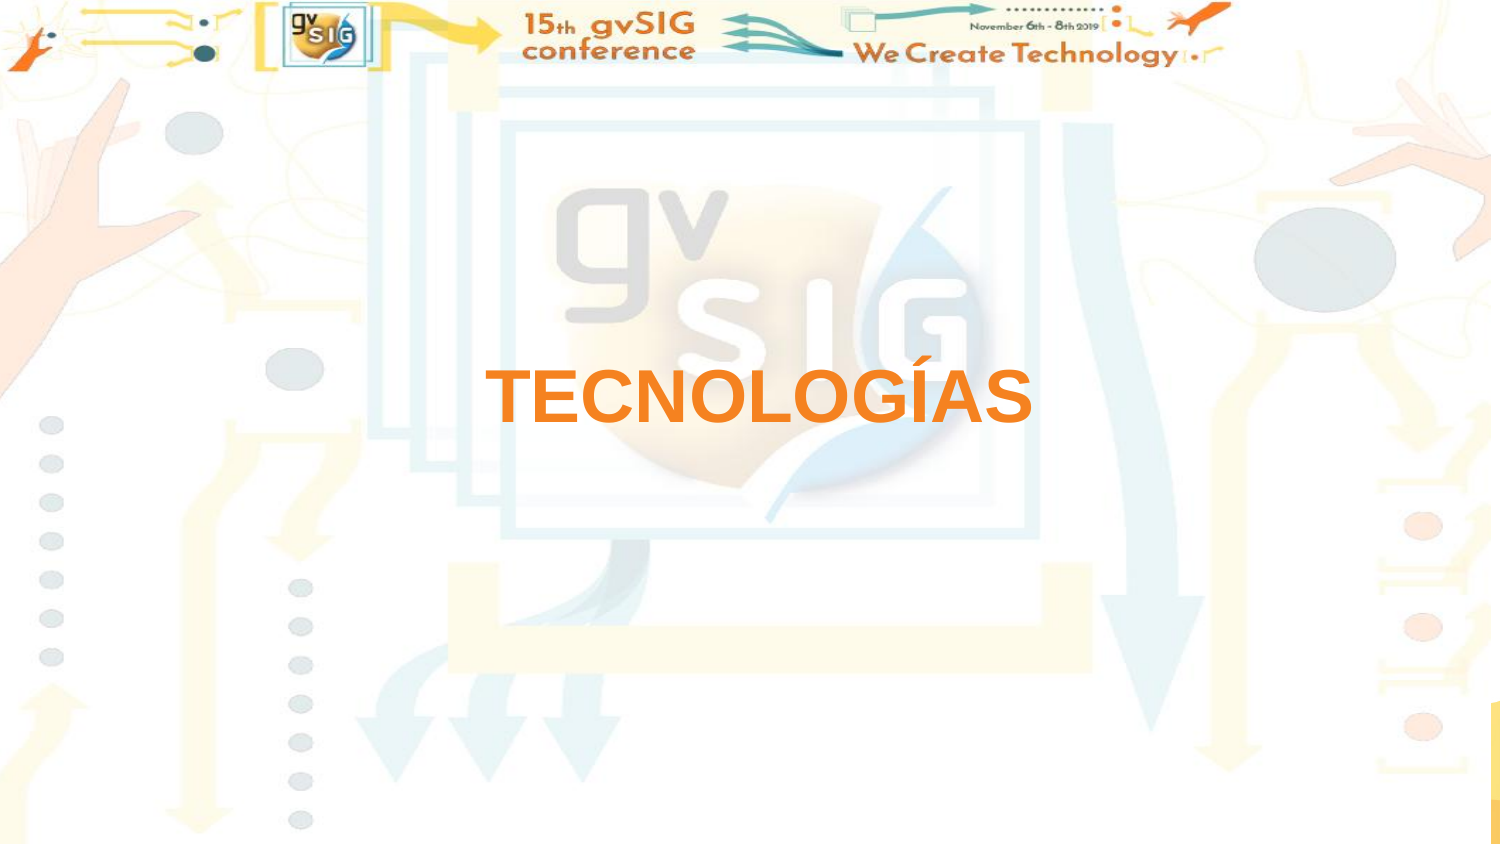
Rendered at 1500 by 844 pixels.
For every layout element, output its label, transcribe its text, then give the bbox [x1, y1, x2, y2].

picture [0, 0, 1500, 844]
text_box TECNOLOGÍAS [25, 347, 1495, 493]
